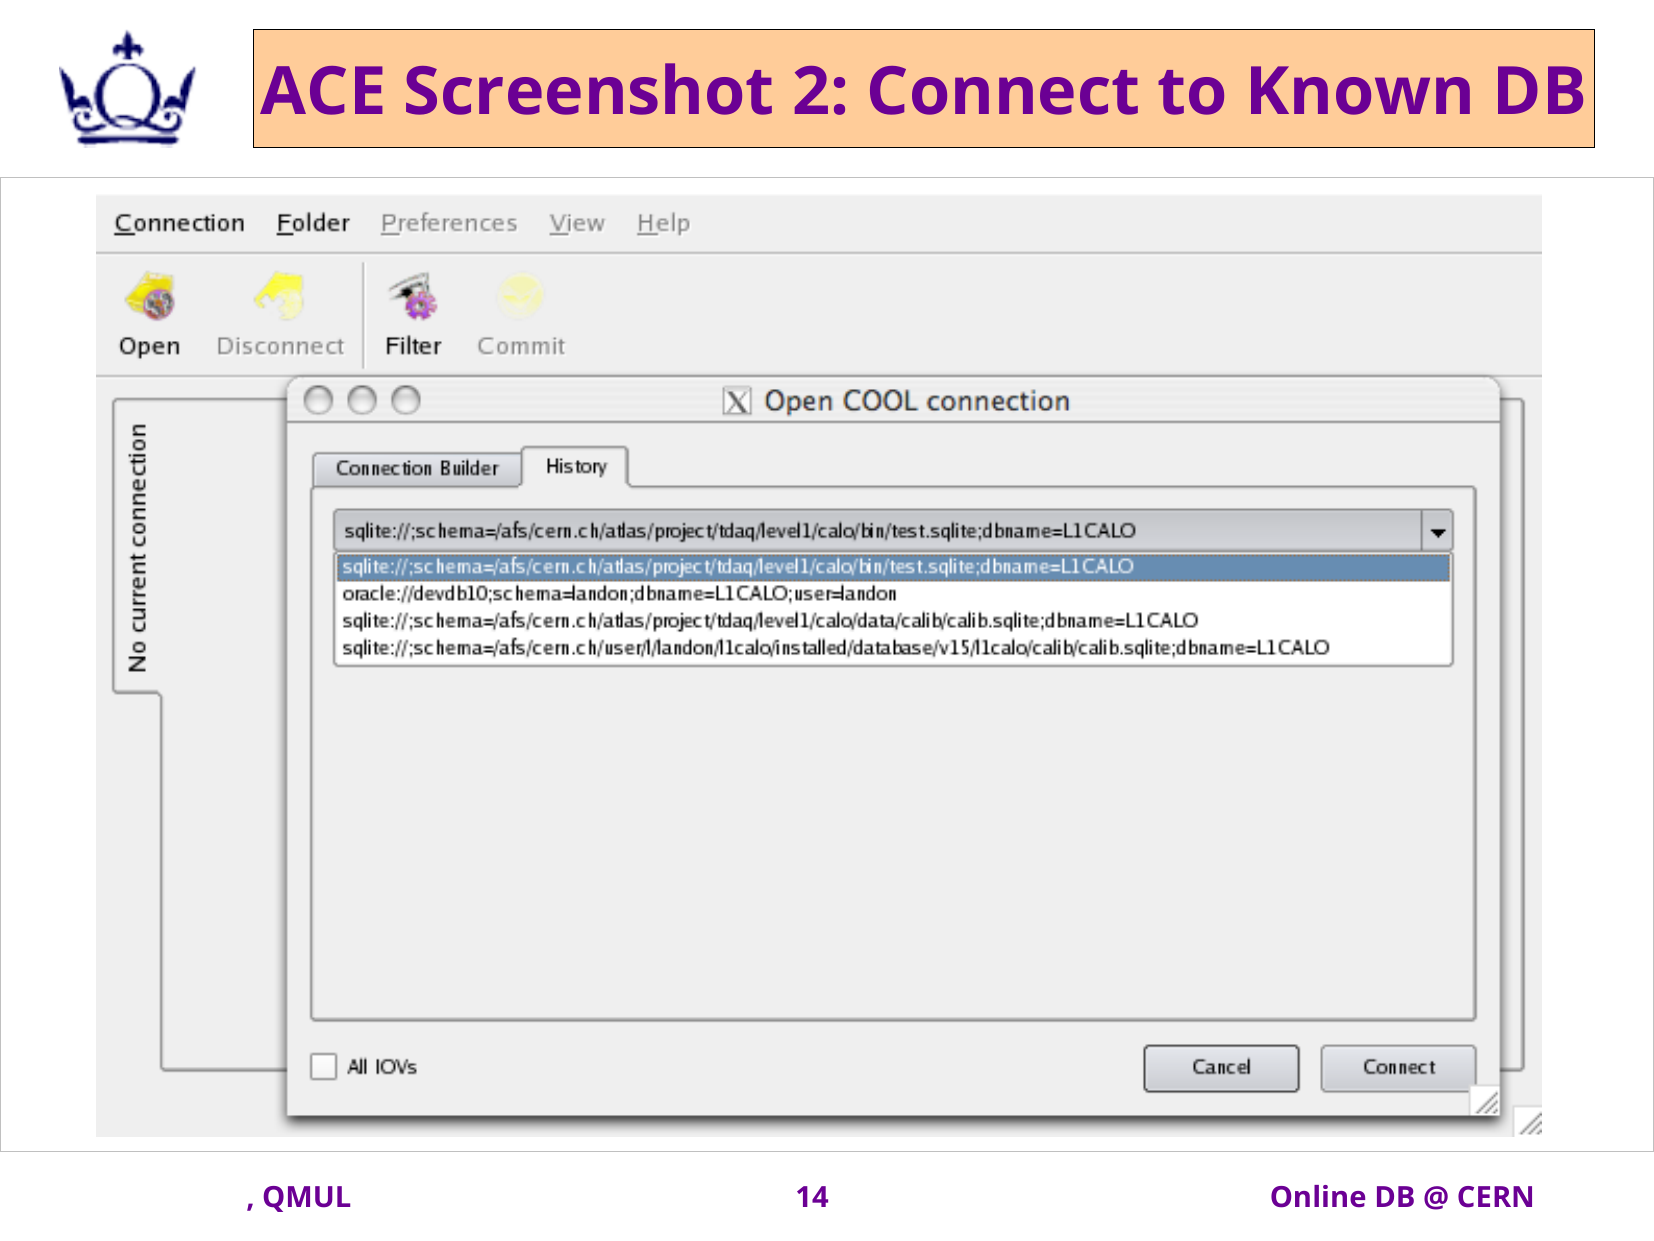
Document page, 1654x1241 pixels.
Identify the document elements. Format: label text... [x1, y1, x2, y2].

title ACE Screenshot 2: Connect to Known DB [253, 29, 1595, 148]
picture [59, 29, 200, 148]
picture [96, 194, 1542, 1137]
